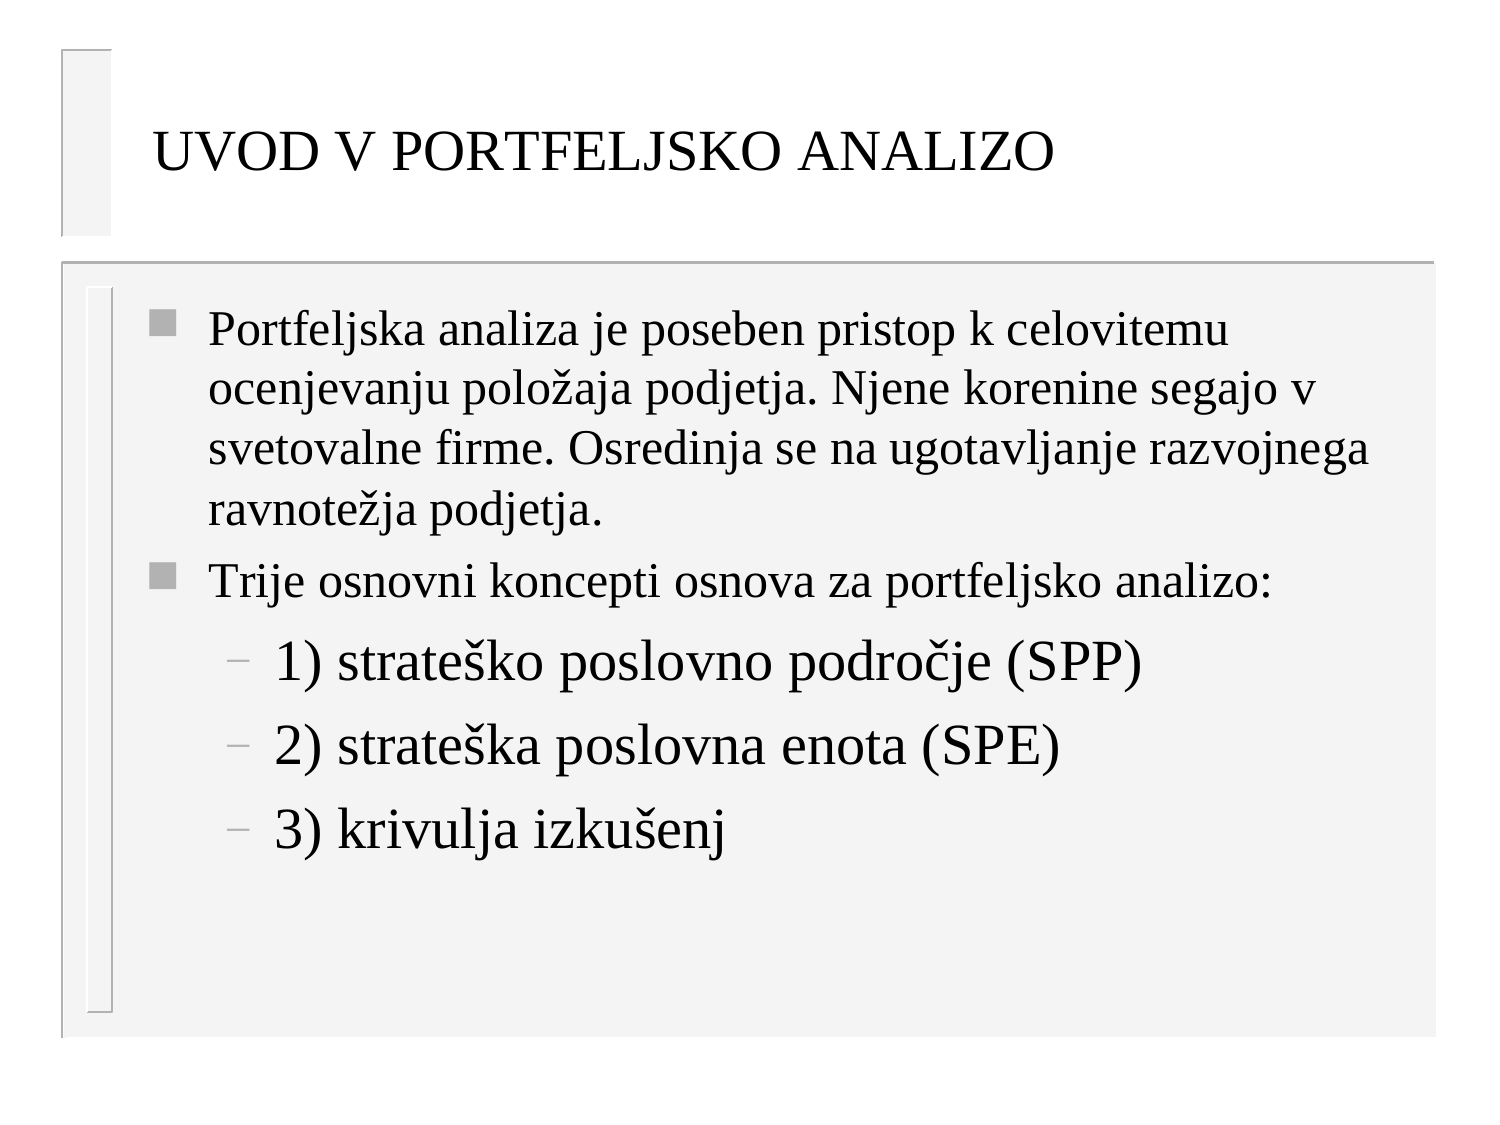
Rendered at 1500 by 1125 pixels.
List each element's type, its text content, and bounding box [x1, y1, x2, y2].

list Portfeljska analiza je poseben pristop k celovitemu ocenjevanju položaja podjetja. Njene korenine segajo v svetovalne firme. Osredinja se na ugotavljanje razvojnega ravnotežja podjetja. Trije osnovni koncepti osnova za portfeljsko analizo: 1) strateško poslovno področje (SPP) 2) strateška poslovna enota (SPE) 3) krivulja izkušenj [137, 287, 1413, 963]
title UVOD V PORTFELJSKO ANALIZO [137, 56, 1413, 238]
